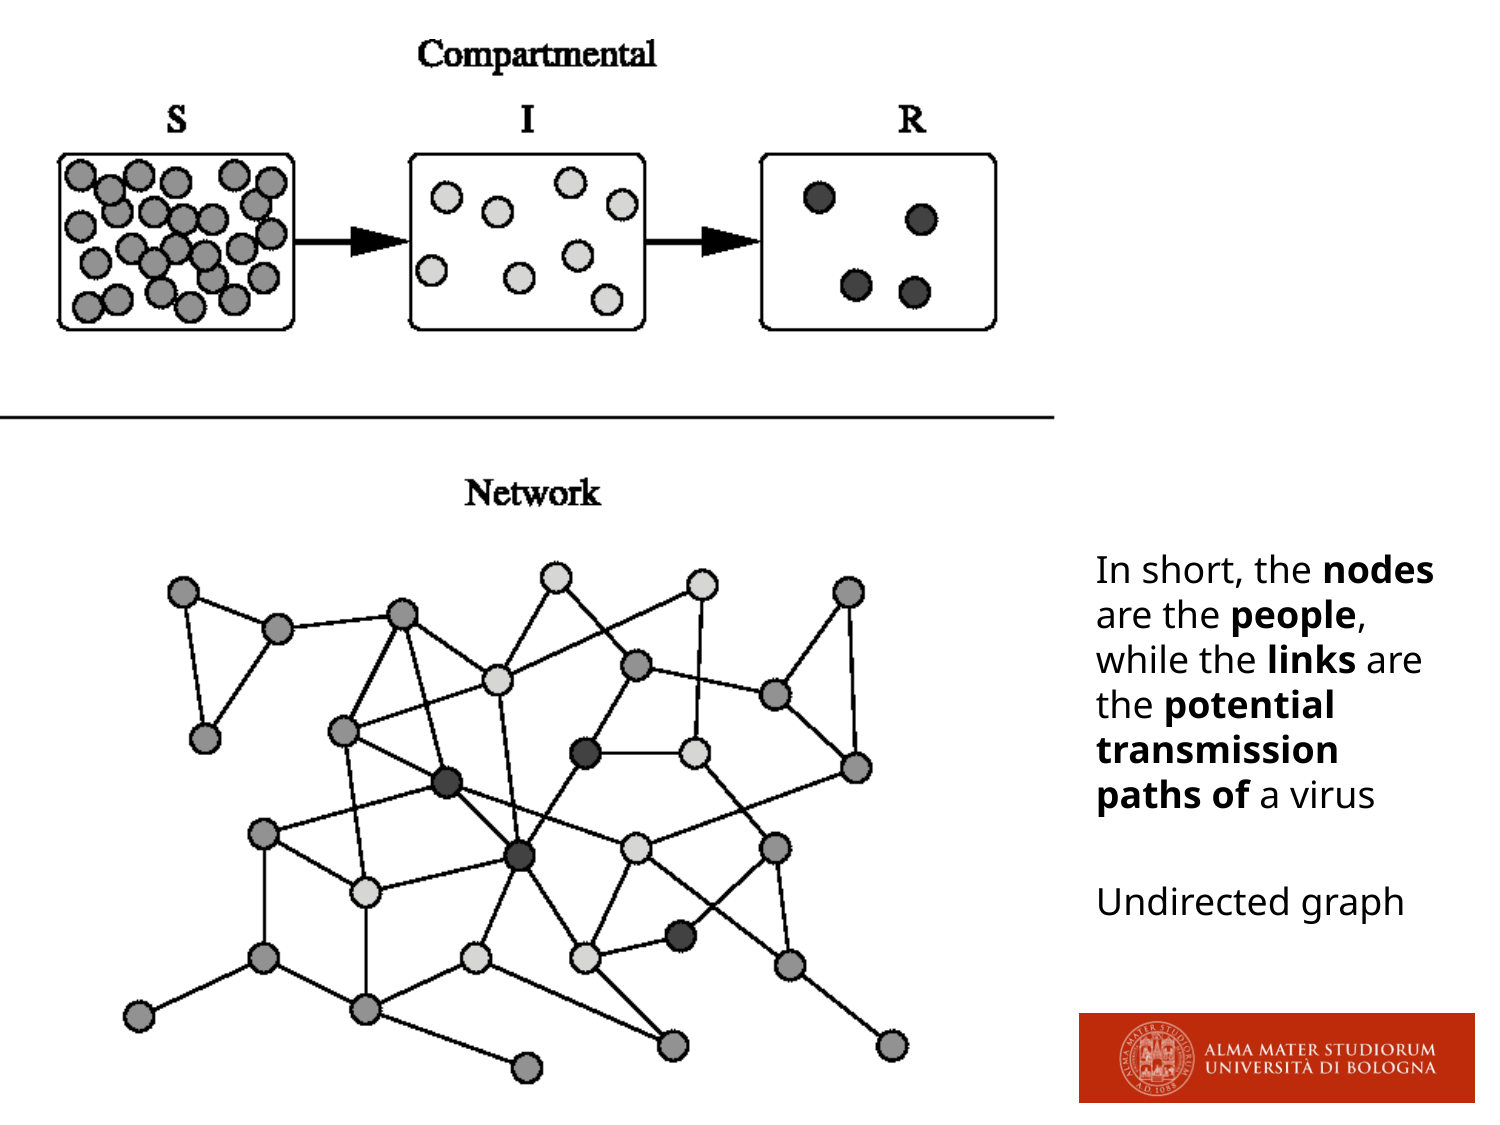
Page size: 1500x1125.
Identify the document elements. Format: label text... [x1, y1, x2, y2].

picture [0, 39, 1056, 1086]
list In short, the nodes are the people, while the links are the potential transmission paths of a virus Undirected graph [1080, 538, 1467, 1125]
